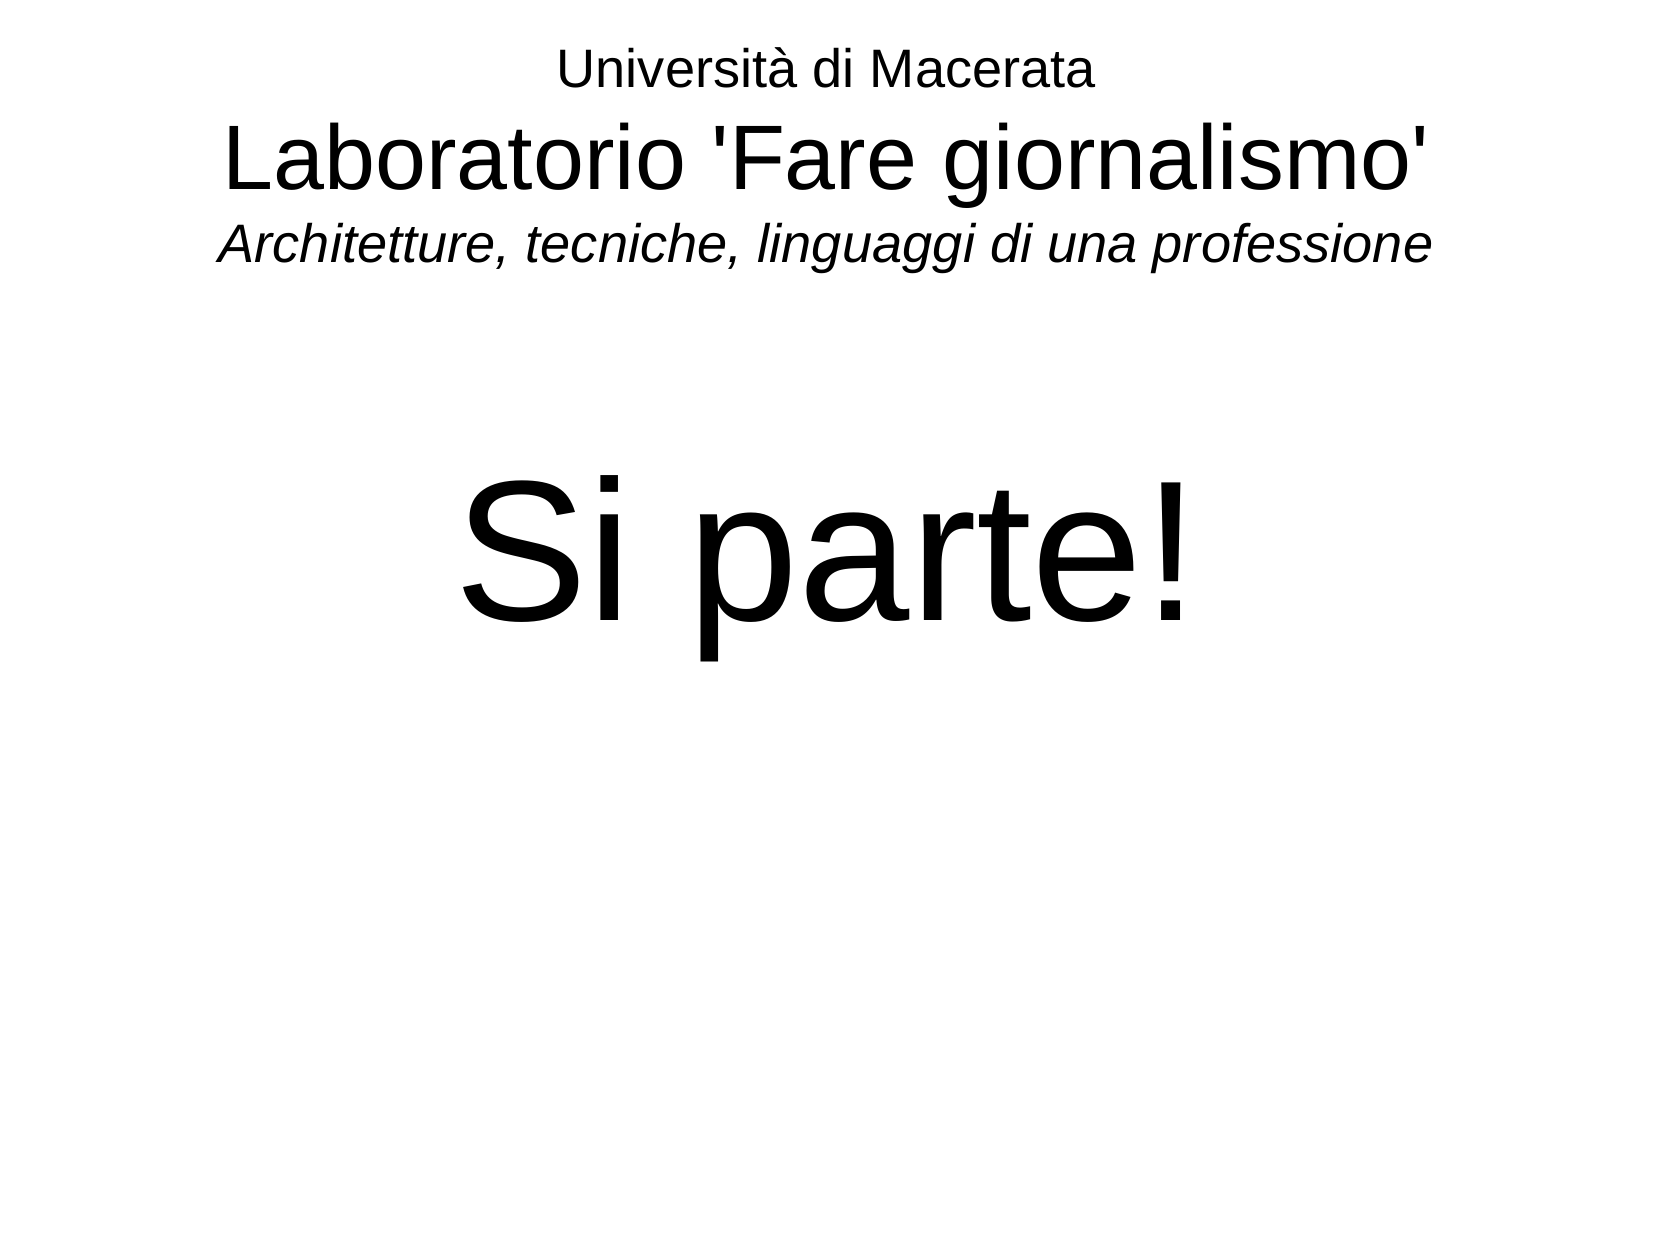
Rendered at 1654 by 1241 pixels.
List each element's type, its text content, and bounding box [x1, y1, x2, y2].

subtitle Si parte! [82, 290, 1571, 1109]
title Università di Macerata Laboratorio 'Fare giornalismo' Architetture, tecniche, linguaggi di una professione [82, 41, 1571, 265]
